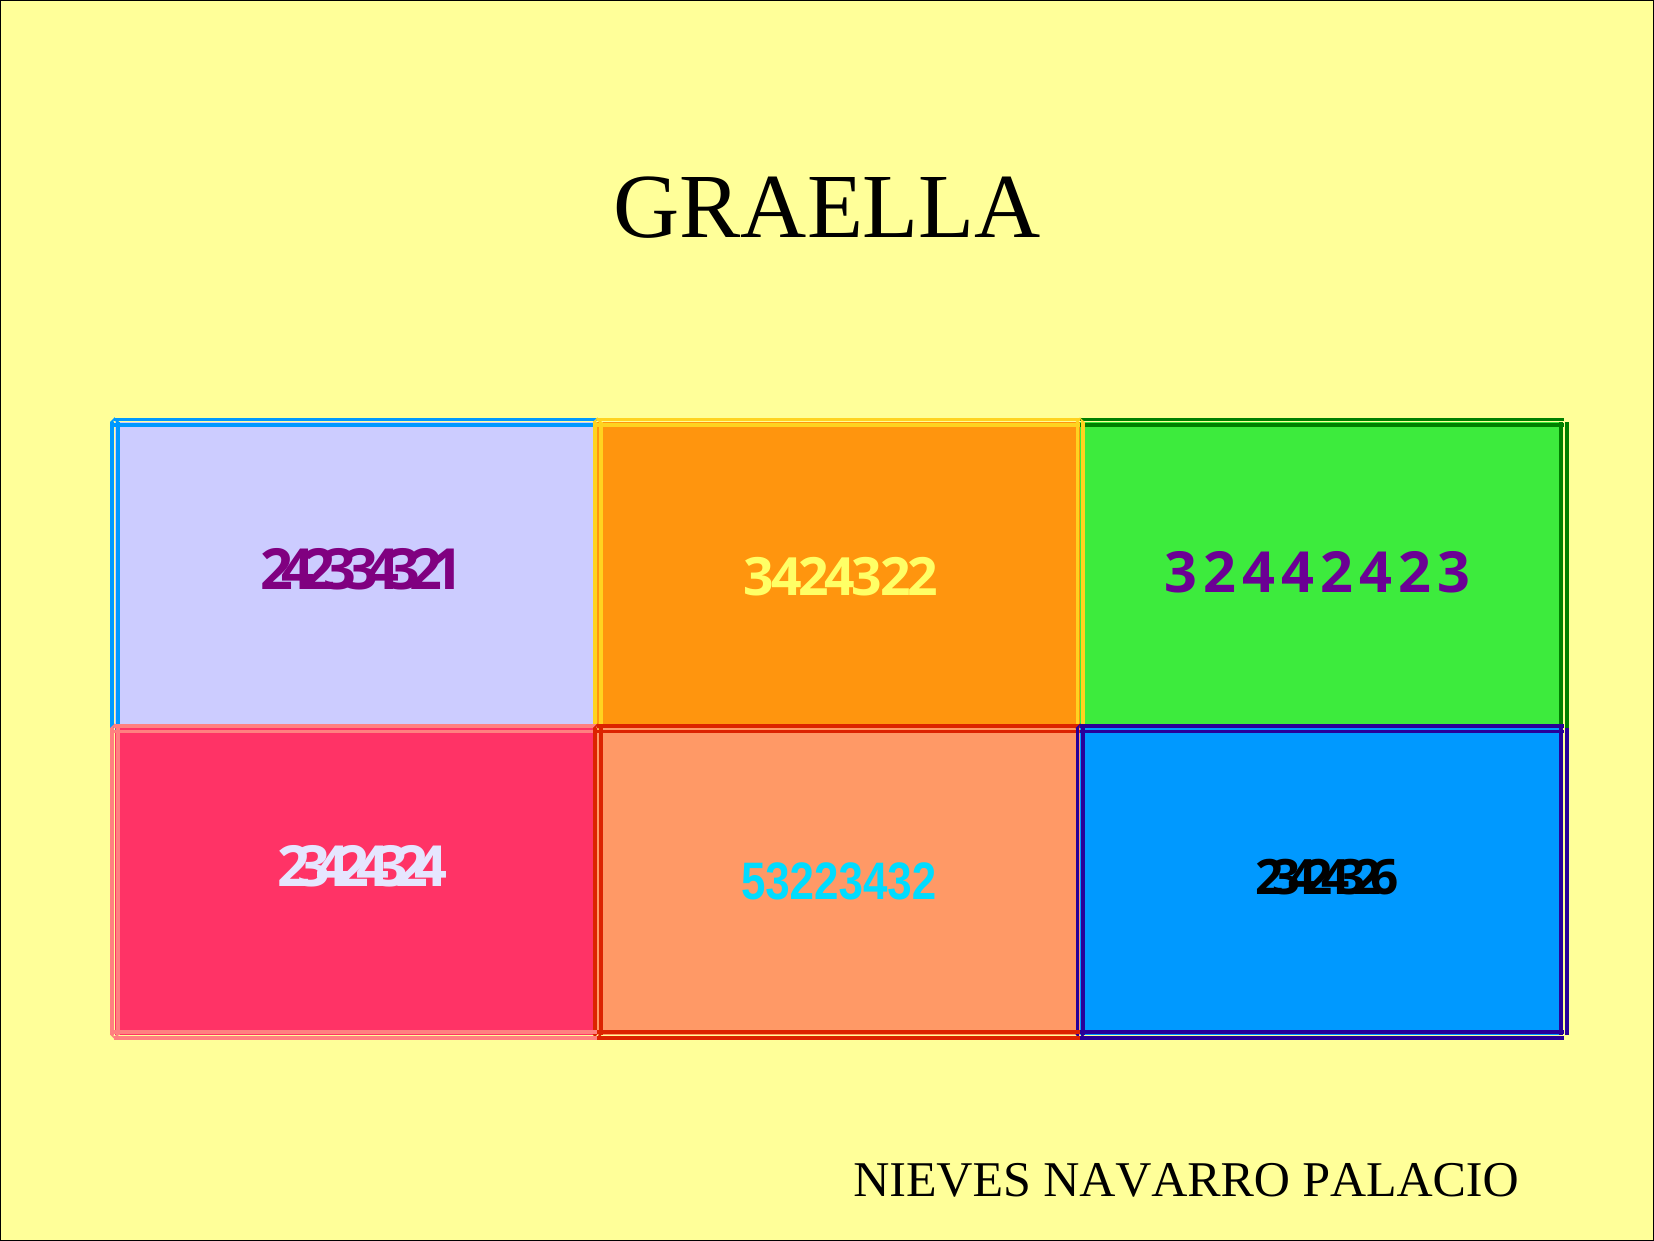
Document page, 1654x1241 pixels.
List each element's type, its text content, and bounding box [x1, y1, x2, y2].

title GRAELLA [121, 102, 1534, 311]
picture [105, 413, 1573, 1044]
